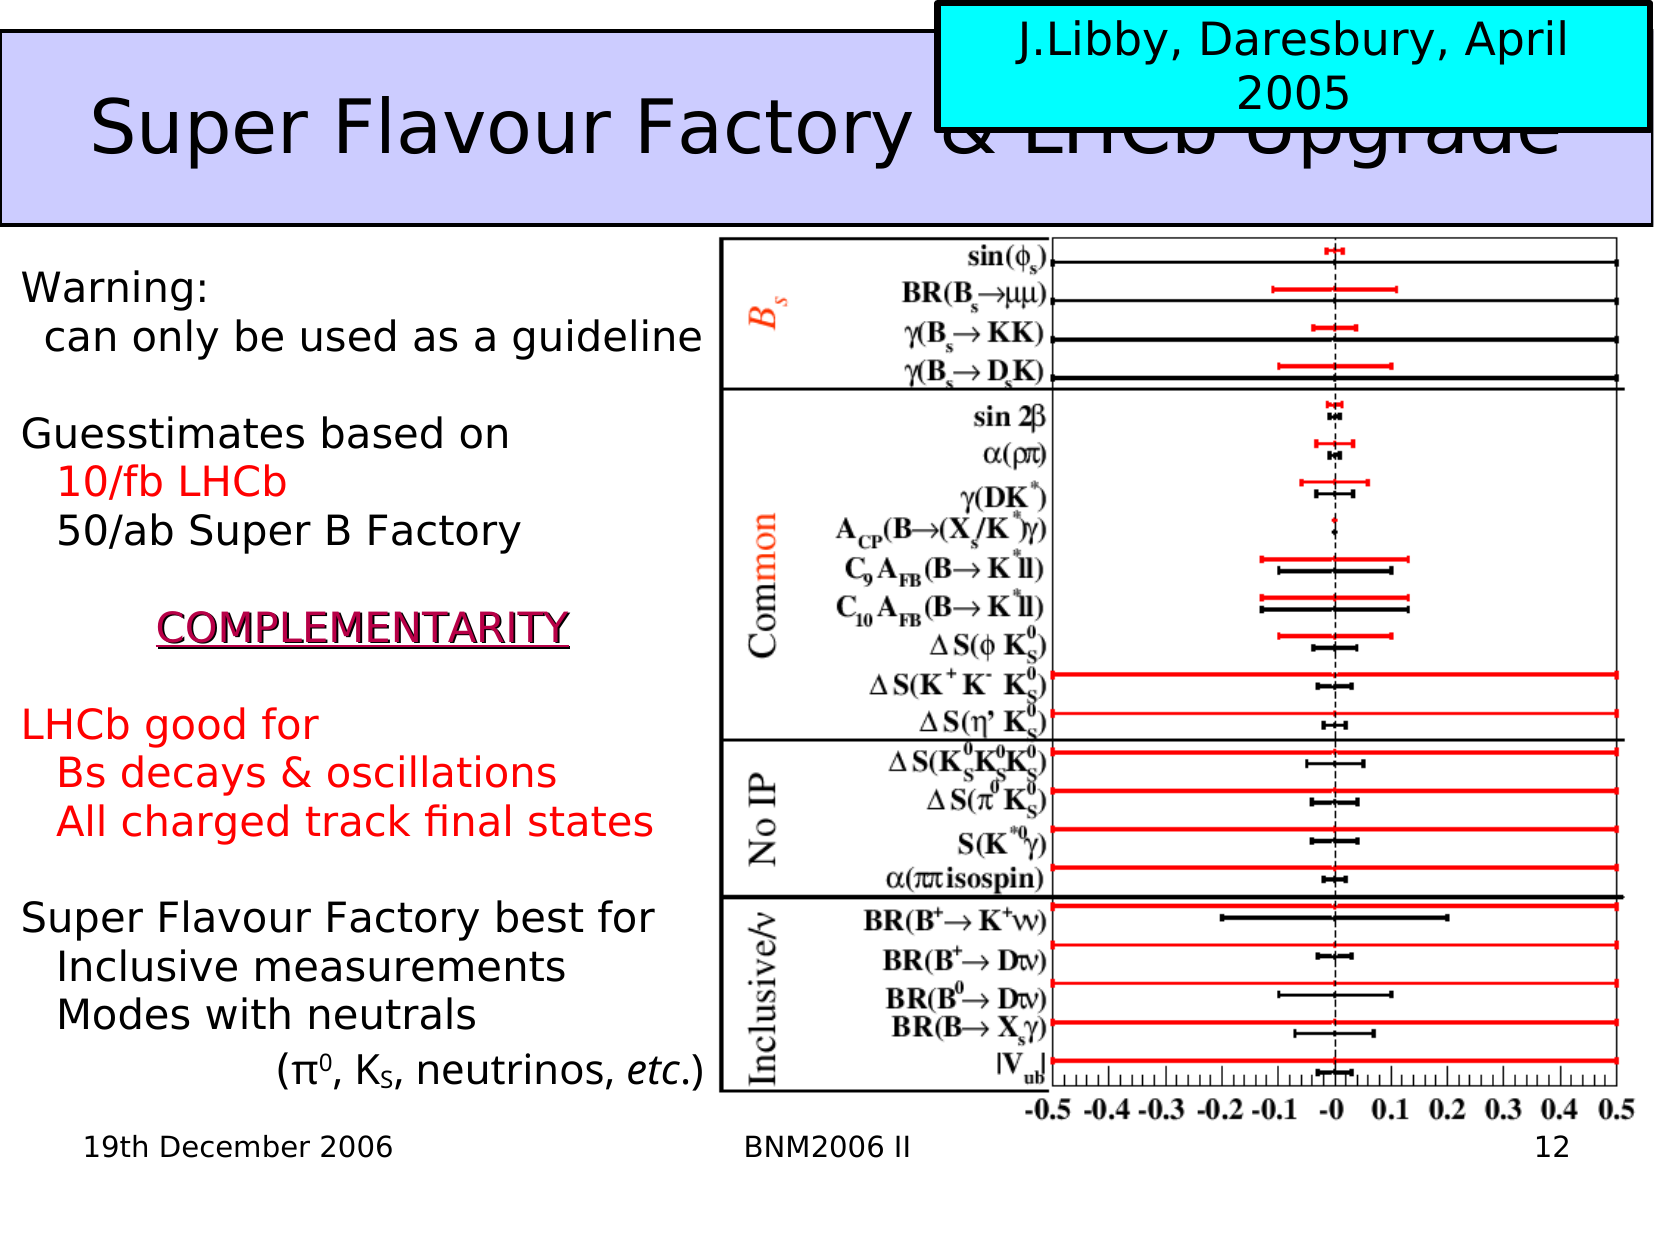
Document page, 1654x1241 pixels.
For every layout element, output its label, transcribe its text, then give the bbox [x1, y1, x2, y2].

text_box J.Libby, Daresbury, April 2005 [937, 3, 1651, 78]
text_box Warning: can only be used as a guideline Guesstimates based on 10/fb LHCb 50/ab Super B Factory COMPLEMENTARITY LHCb good for Bs decays & oscillations All charged track final states Super Flavour Factory best for Inclusive measurements Modes with neutrals (π0, KS, neutrinos, etc.) [5, 256, 719, 1156]
picture [687, 233, 1653, 1134]
title Super Flavour Factory & LHCb Upgrade [0, 31, 1654, 226]
